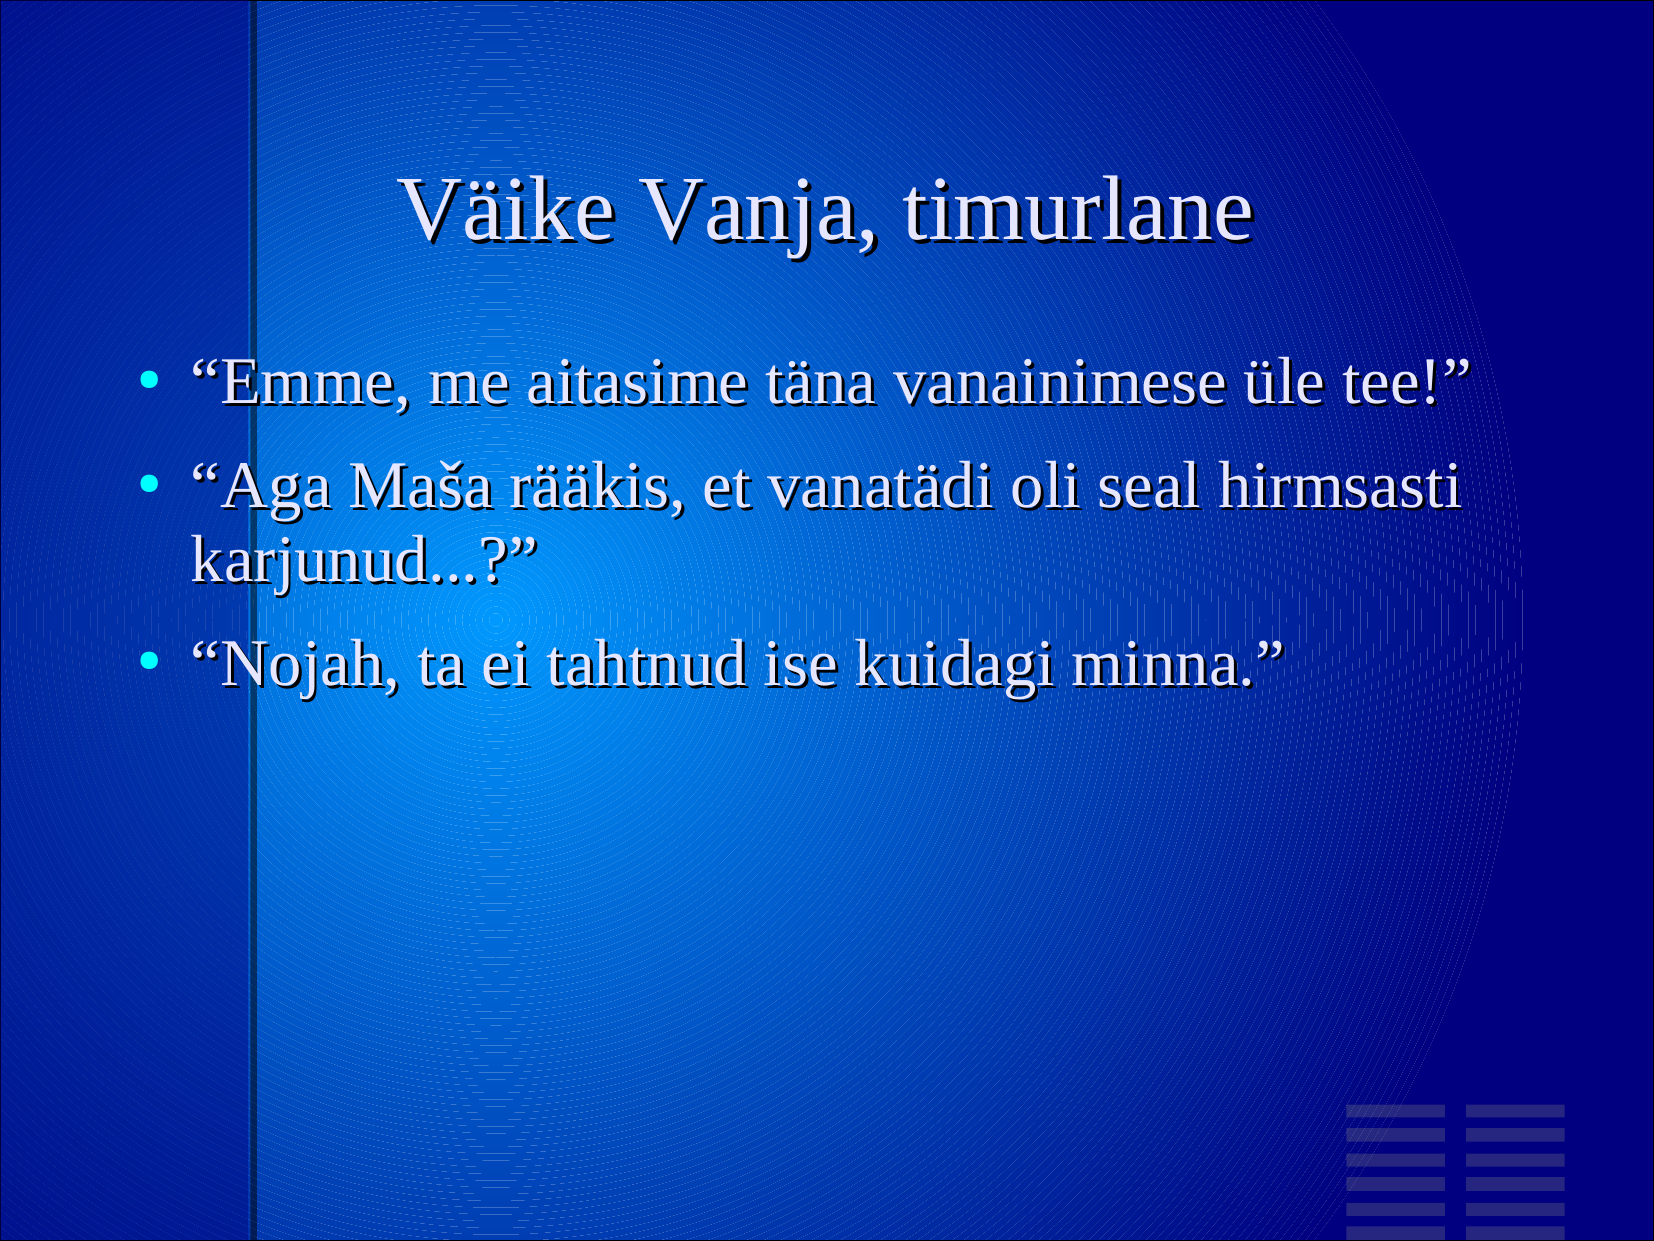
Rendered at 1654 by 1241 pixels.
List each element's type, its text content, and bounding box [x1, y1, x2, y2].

title Väike Vanja, timurlane [119, 112, 1533, 305]
list “Emme, me aitasime täna vanainimese üle tee!” “Aga Maša rääkis, et vanatädi oli seal hirmsasti karjunud...?” “Nojah, ta ei tahtnud ise kuidagi minna.” [119, 344, 1533, 1149]
